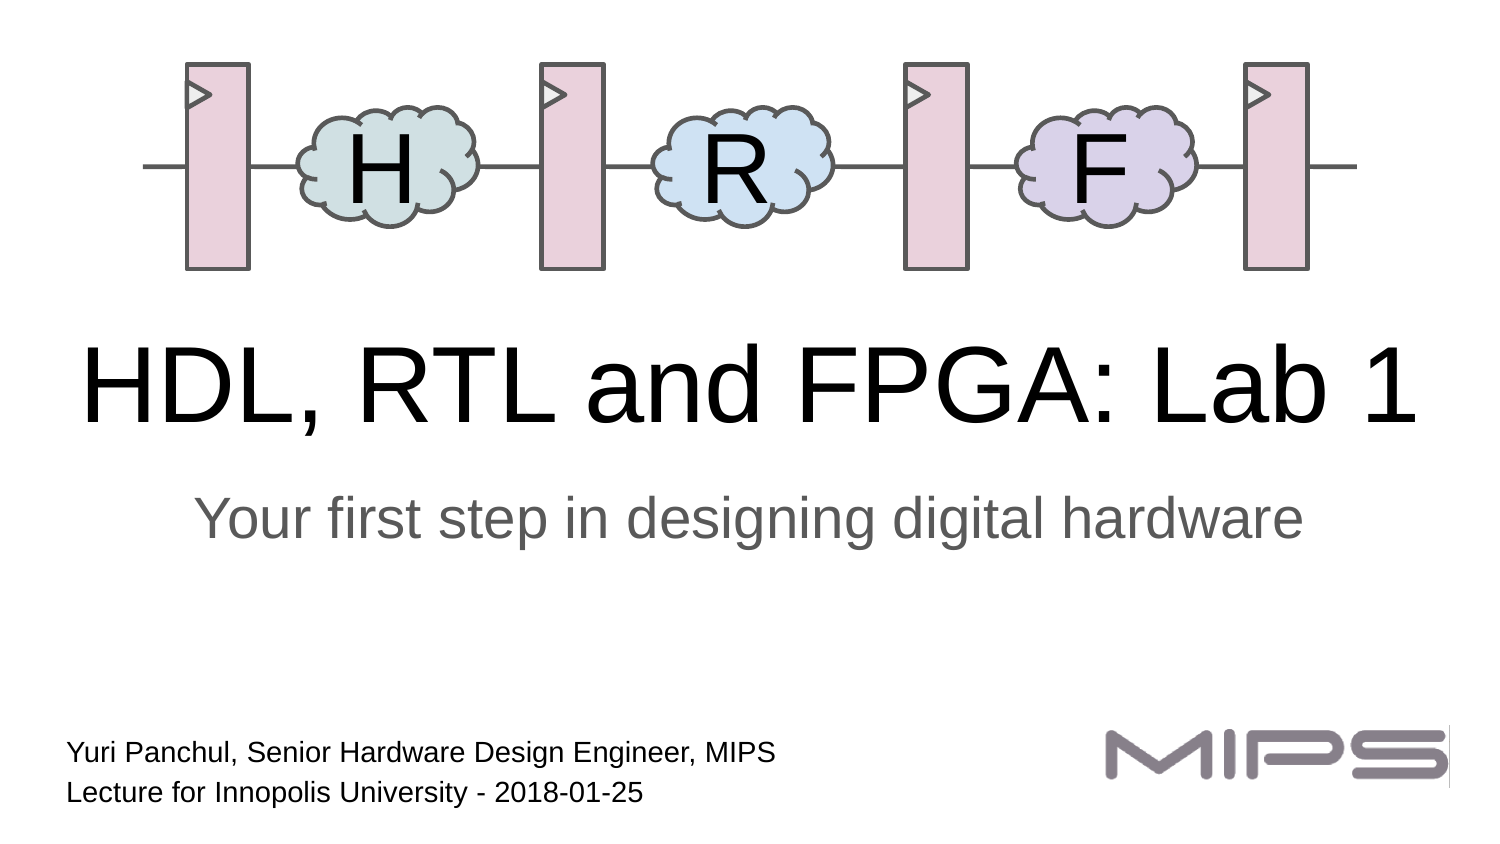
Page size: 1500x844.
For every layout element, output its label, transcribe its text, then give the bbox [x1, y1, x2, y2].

text_box [905, 64, 968, 270]
text_box [1245, 64, 1308, 270]
subtitle Your first step in designing digital hardware [51, 464, 1449, 595]
text_box [541, 64, 604, 270]
text_box [186, 64, 249, 270]
text_box R [652, 107, 834, 227]
text_box F [1016, 107, 1197, 227]
title HDL, RTL and FPGA: Lab 1 [51, 288, 1449, 459]
text_box H [297, 107, 479, 227]
text_box Yuri Panchul, Senior Hardware Design Engineer, MIPS Lecture for Innopolis University - 2018-01-25 [51, 712, 834, 816]
picture [1103, 725, 1450, 788]
